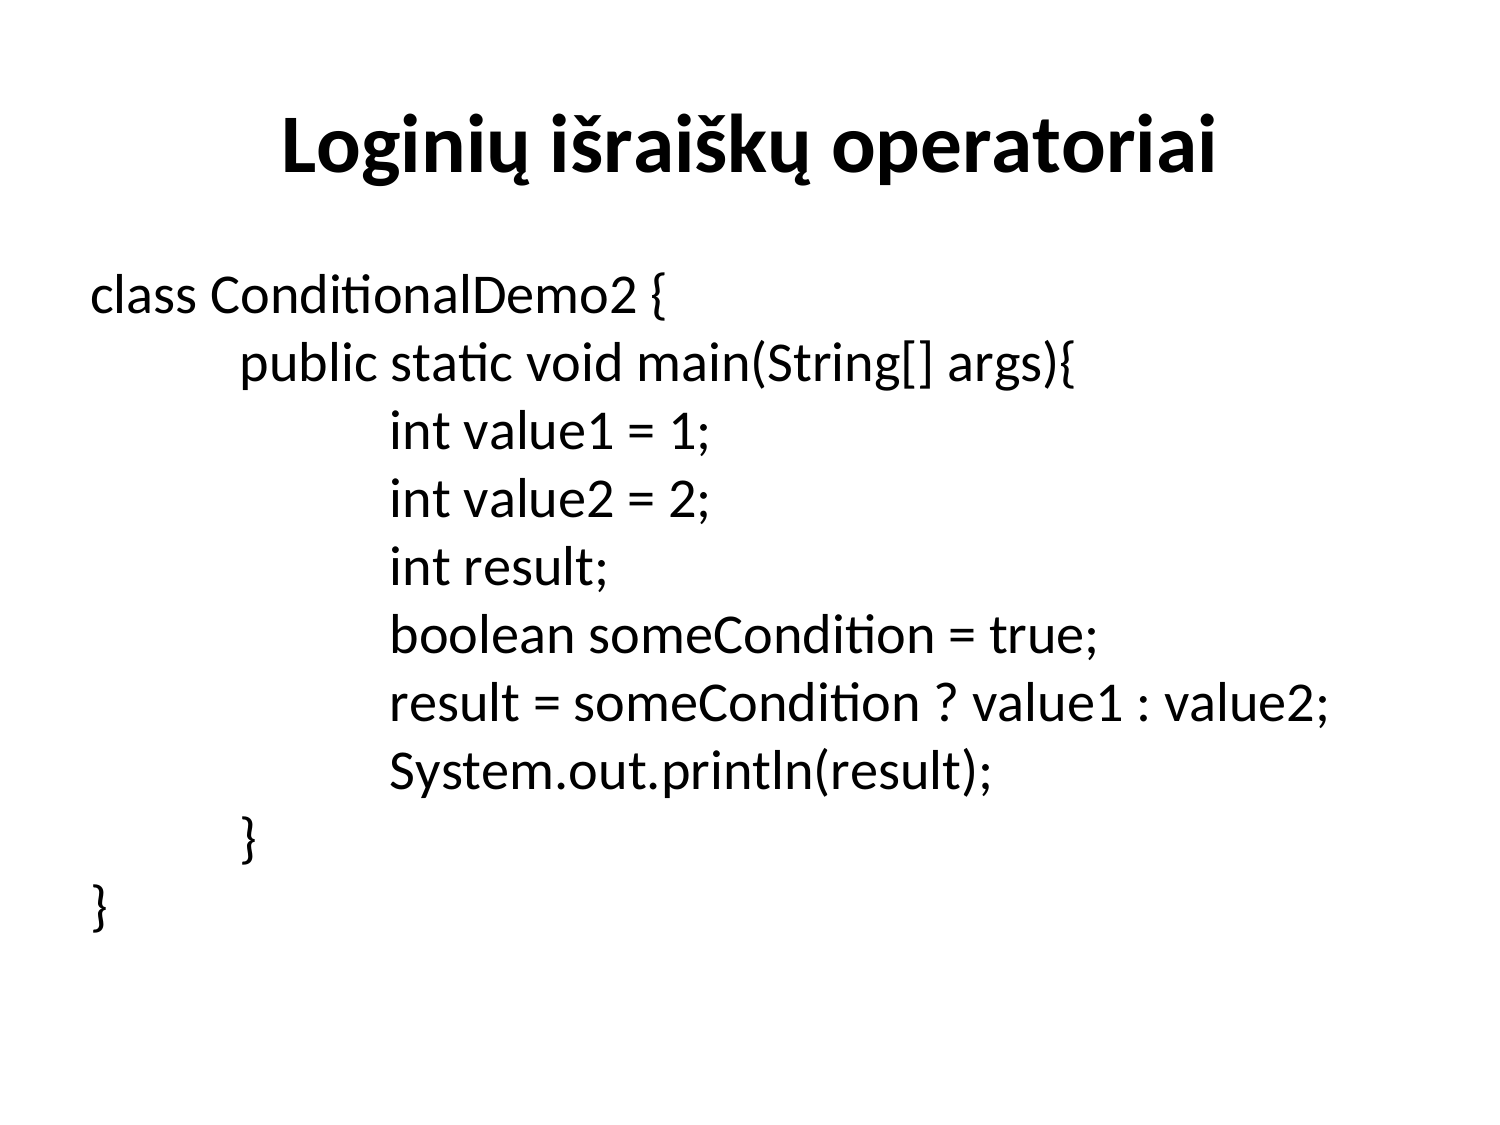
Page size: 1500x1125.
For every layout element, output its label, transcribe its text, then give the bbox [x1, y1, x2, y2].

text_box class ConditionalDemo2 { public static void main(String[] args){ int value1 = 1; int value2 = 2; int result; boolean someCondition = true; result = someCondition ? value1 : value2; System.out.println(result); } } [75, 262, 1426, 1005]
text_box Loginių išraiškų operatoriai [75, 45, 1426, 233]
